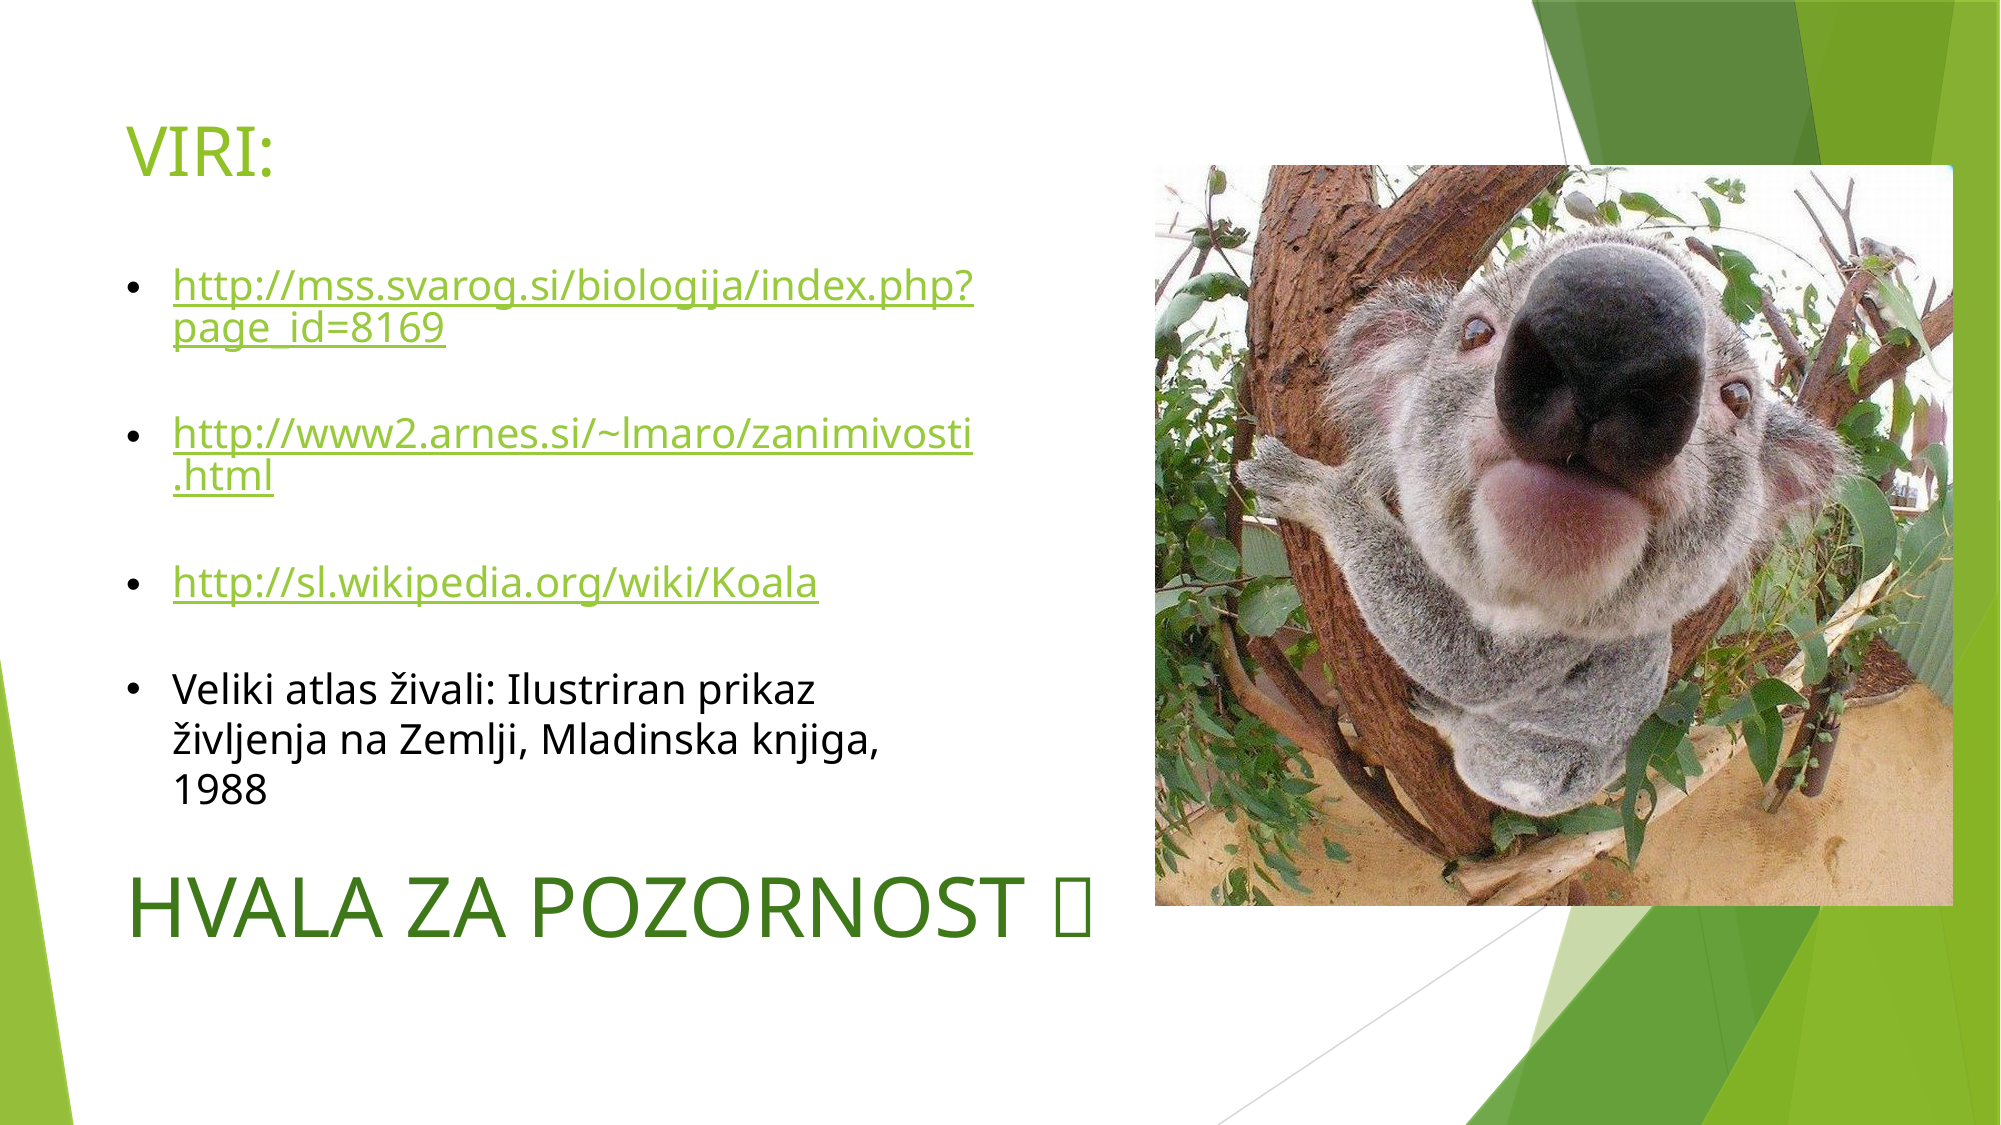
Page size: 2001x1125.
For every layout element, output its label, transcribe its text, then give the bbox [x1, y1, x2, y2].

text_box HVALA ZA POZORNOST  [111, 847, 1116, 962]
picture [1155, 165, 1953, 906]
text_box http://mss.svarog.si/biologija/index.php?page_id=8169 http://www2.arnes.si/~lmaro/zanimivosti.html http://sl.wikipedia.org/wiki/Koala Veliki atlas živali: Ilustriran prikaz življenja na Zemlji, Mladinska knjiga, 1988 [111, 251, 993, 838]
title VIRI: [111, 99, 1522, 273]
